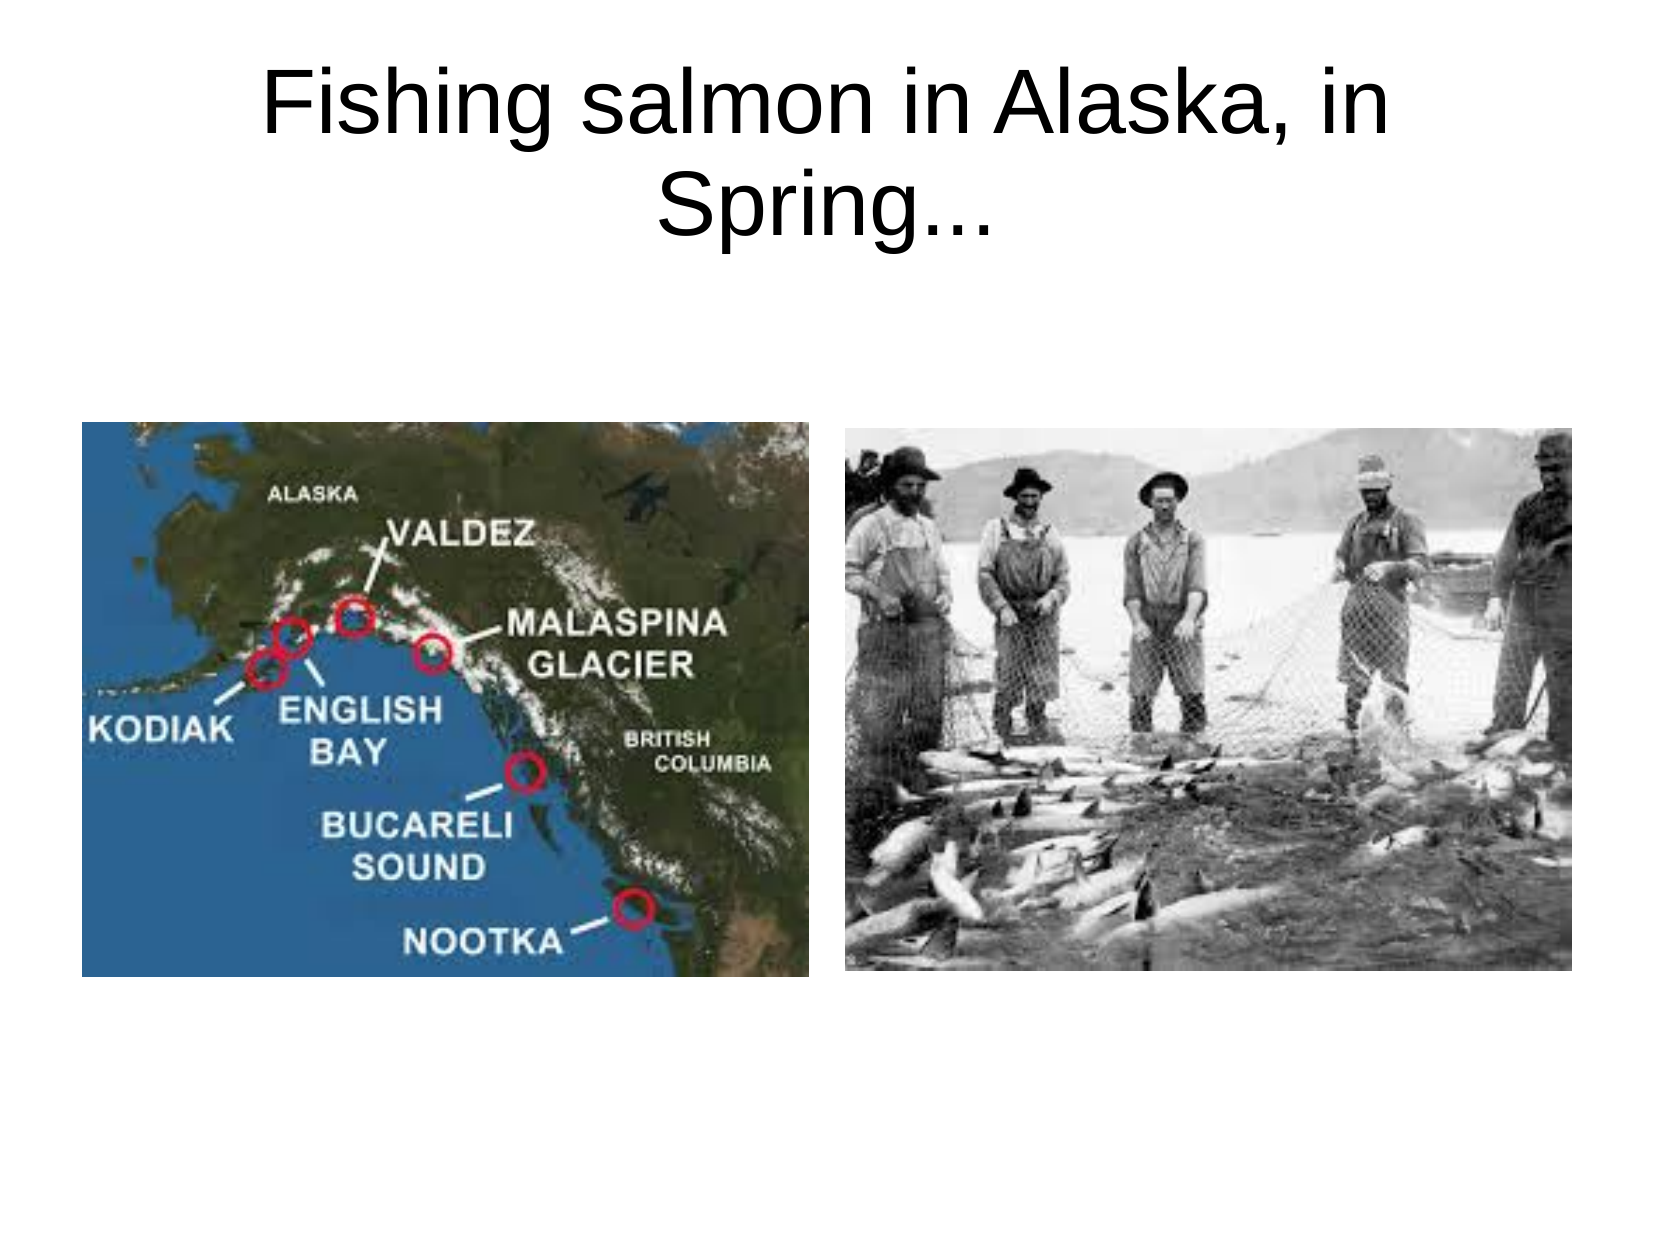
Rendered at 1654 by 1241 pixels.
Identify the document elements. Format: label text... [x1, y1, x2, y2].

title Fishing salmon in Alaska, in Spring... [82, 49, 1571, 257]
picture [845, 428, 1572, 971]
picture [82, 422, 809, 977]
